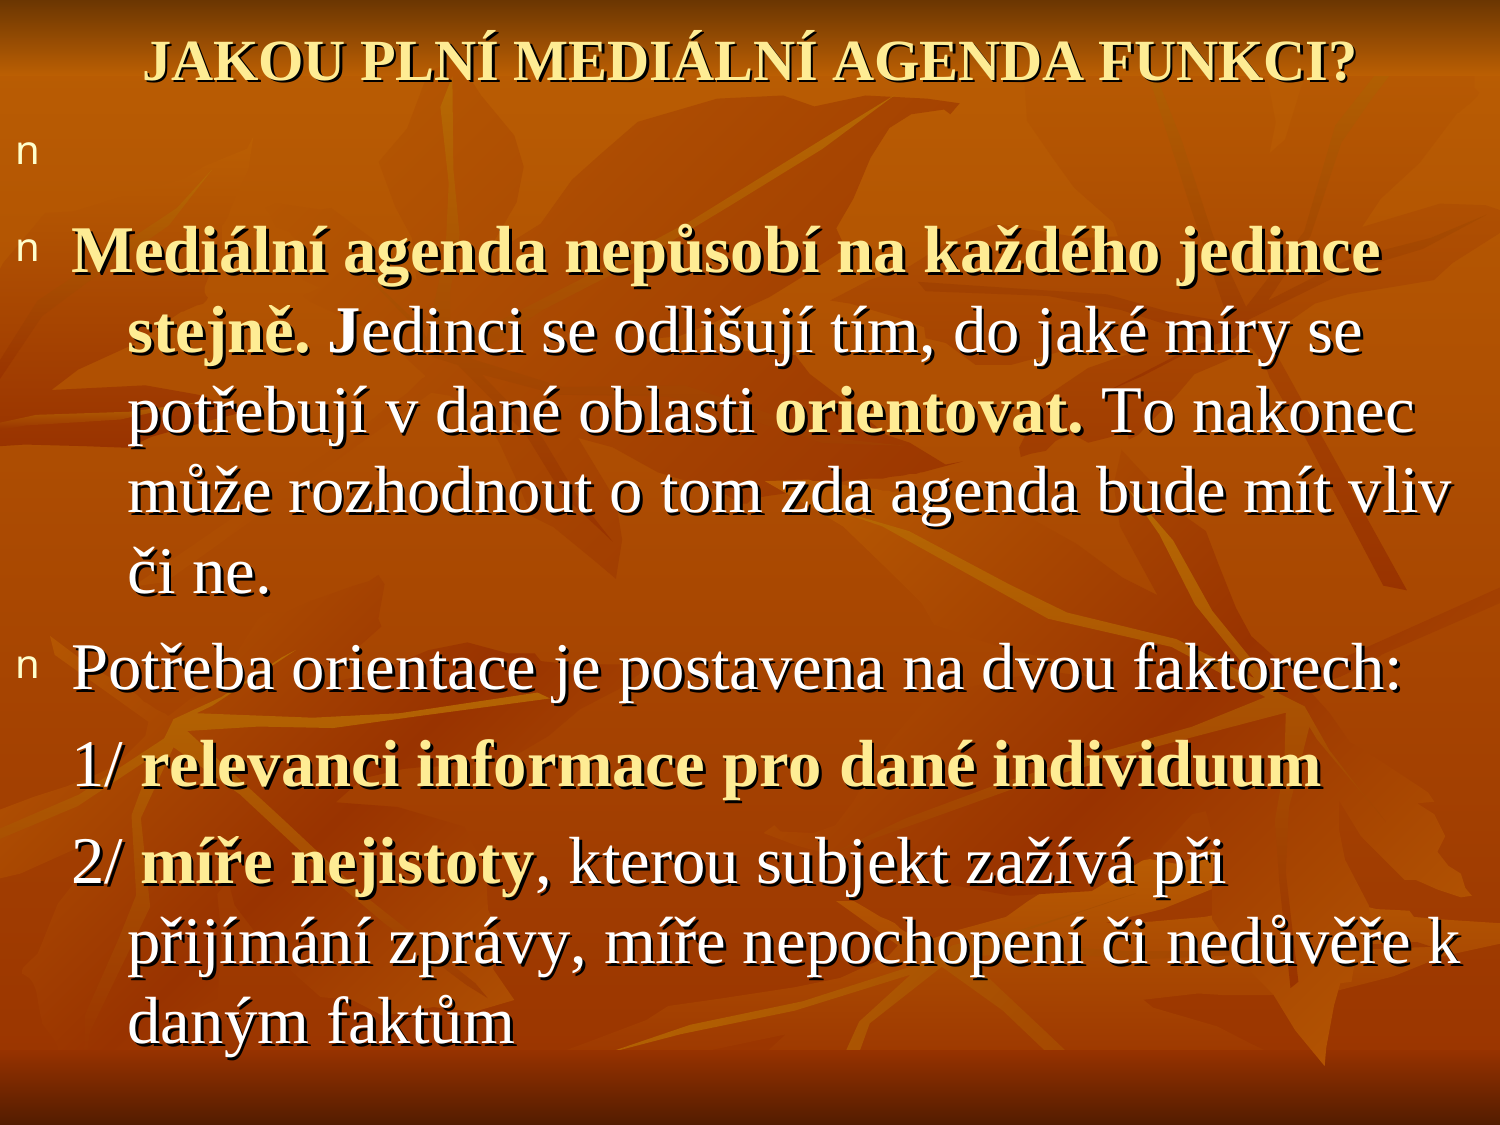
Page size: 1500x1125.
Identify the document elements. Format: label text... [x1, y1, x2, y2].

title JAKOU PLNÍ MEDIÁLNÍ AGENDA FUNKCI? [75, 0, 1426, 101]
list Mediální agenda nepůsobí na každého jedince stejně. Jedinci se odlišují tím, do jaké míry se potřebují v dané oblasti orientovat. To nakonec může rozhodnout o tom zda agenda bude mít vliv či ne. Potřeba orientace je postavena na dvou faktorech: 1/ relevanci informace pro dané individuum 2/ míře nejistoty, kterou subjekt zažívá při přijímání zprávy, míře nepochopení či nedůvěře k daným faktům [0, 101, 1500, 1125]
